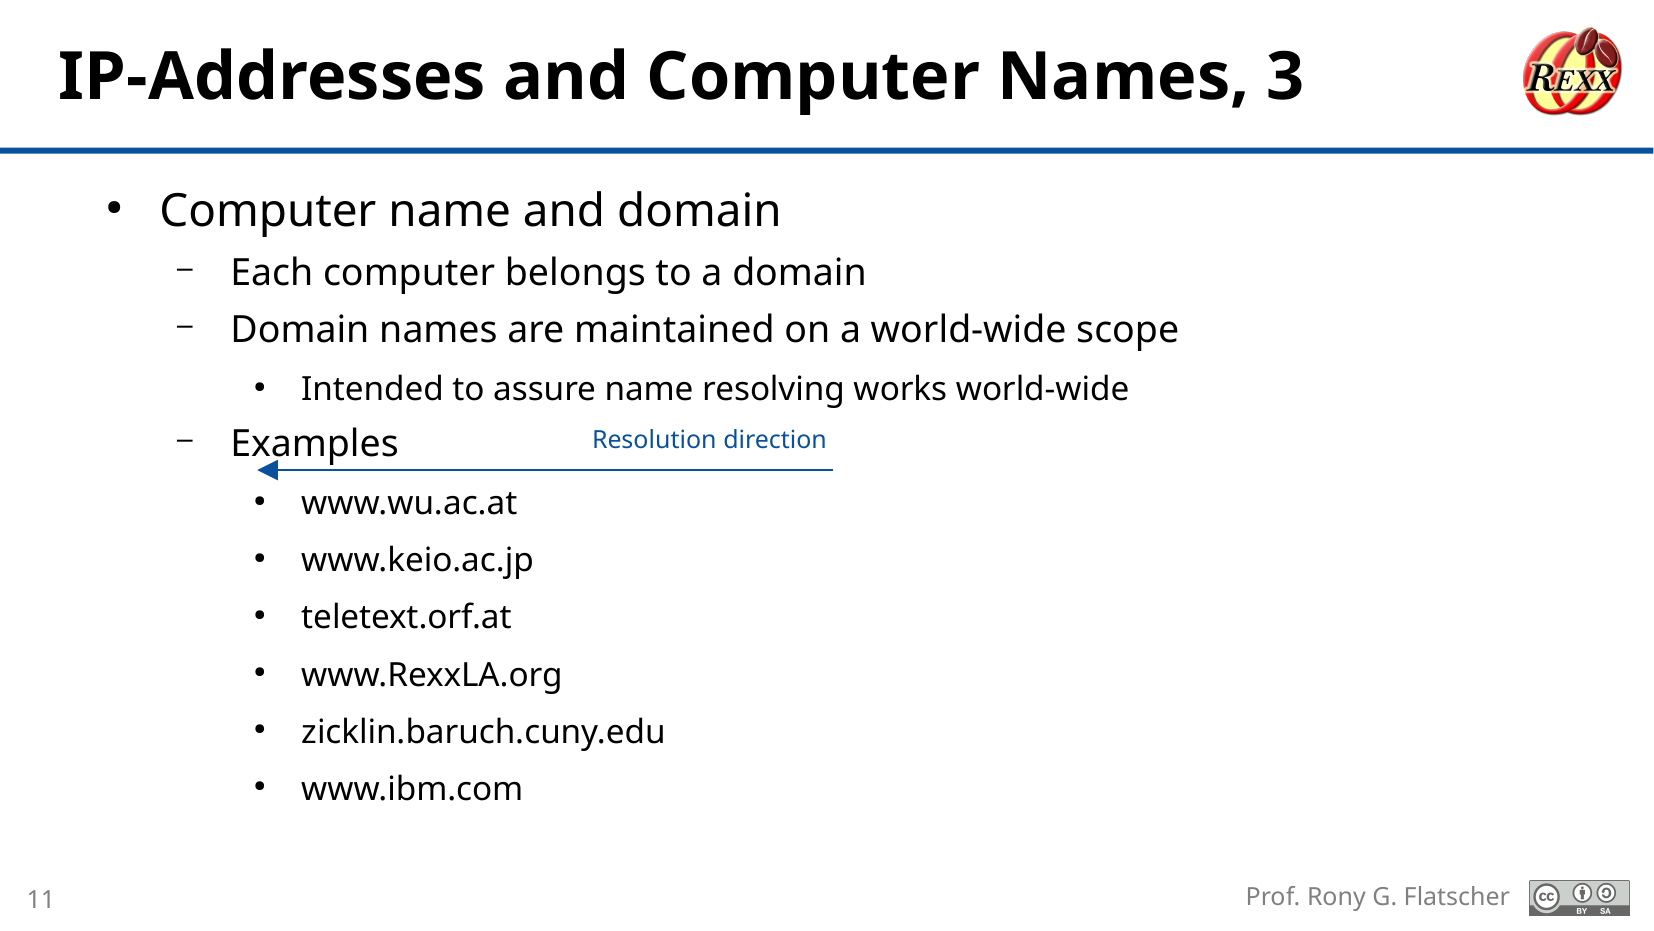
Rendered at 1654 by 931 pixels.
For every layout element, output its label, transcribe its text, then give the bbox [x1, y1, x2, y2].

list Computer name and domain Each computer belongs to a domain Domain names are maintained on a world-wide scope Intended to assure name resolving works world-wide Examples www.wu.ac.at www.keio.ac.jp teletext.orf.at www.RexxLA.org zicklin.baruch.cuny.edu www.ibm.com [88, 177, 1577, 857]
text_box Resolution direction [577, 415, 843, 461]
title IP-Addresses and Computer Names, 3 [0, 0, 1625, 148]
